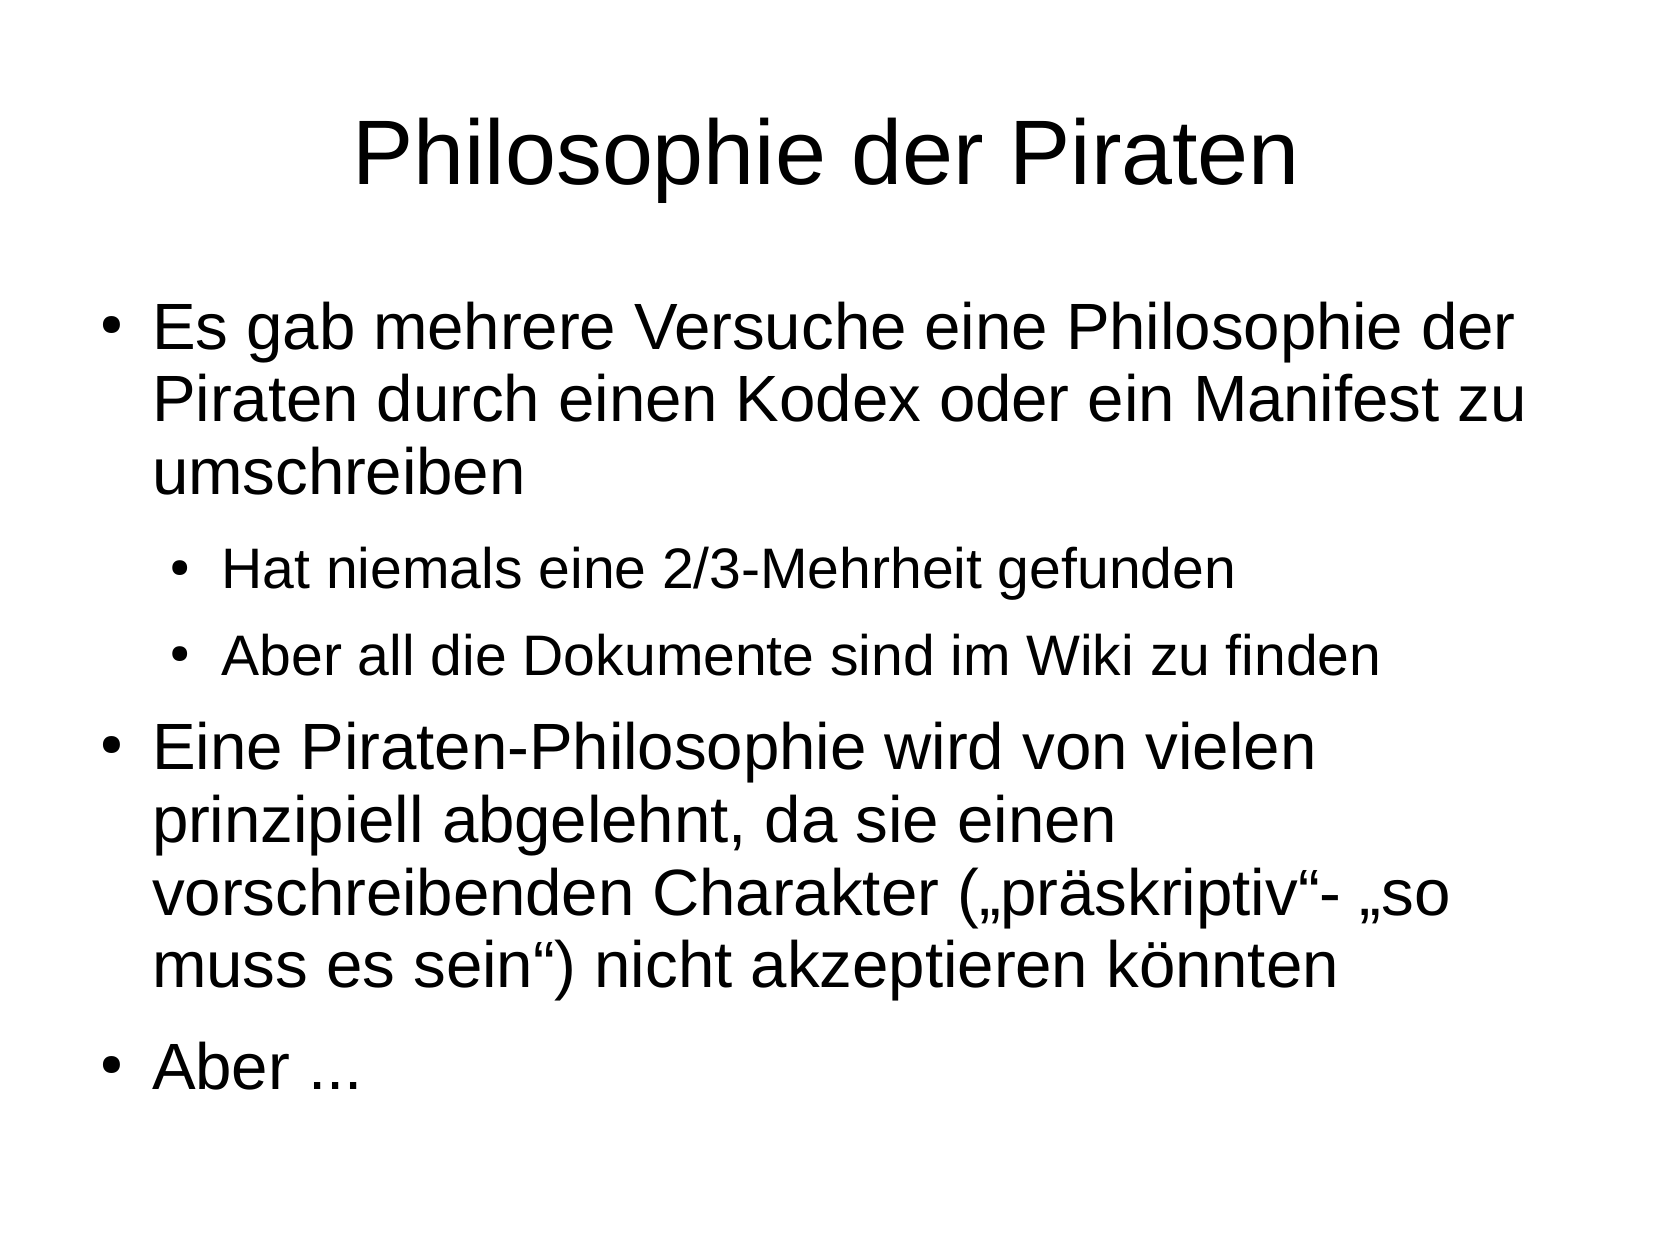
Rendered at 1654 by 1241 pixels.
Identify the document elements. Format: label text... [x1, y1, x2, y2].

title Philosophie der Piraten [82, 49, 1571, 257]
list Es gab mehrere Versuche eine Philosophie der Piraten durch einen Kodex oder ein Manifest zu umschreiben Hat niemals eine 2/3-Mehrheit gefunden Aber all die Dokumente sind im Wiki zu finden Eine Piraten-Philosophie wird von vielen prinzipiell abgelehnt, da sie einen vorschreibenden Charakter („präskriptiv“- „so muss es sein“) nicht akzeptieren könnten Aber ... [82, 290, 1571, 1109]
